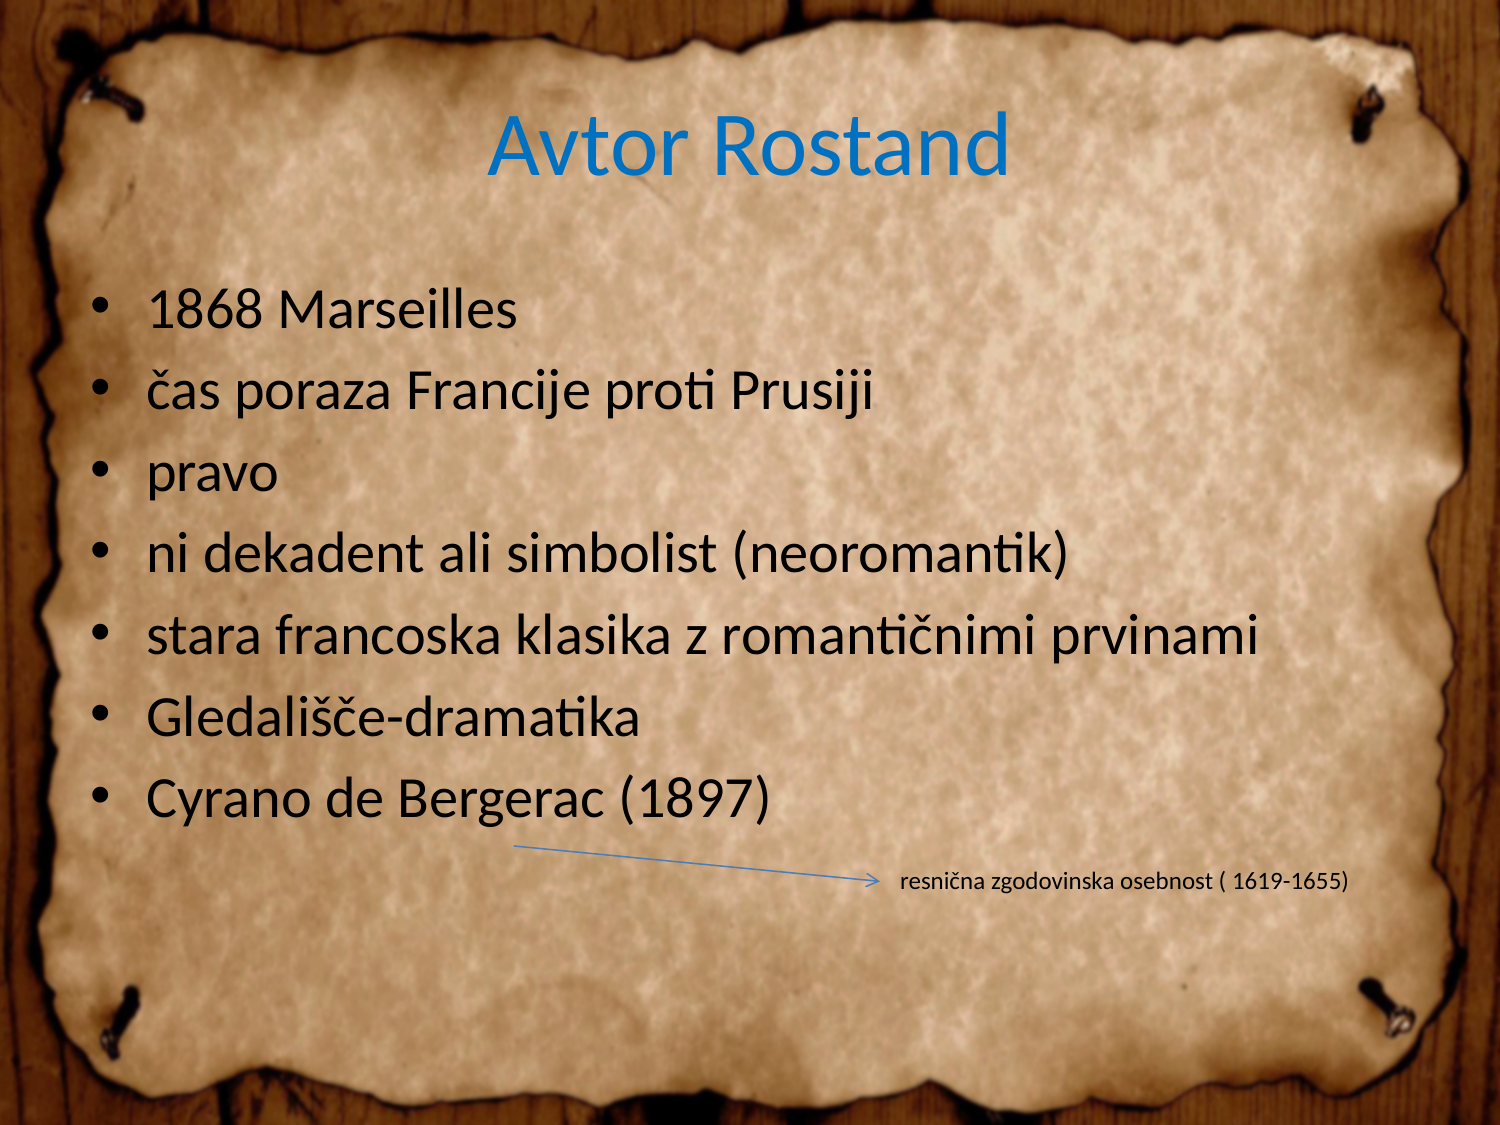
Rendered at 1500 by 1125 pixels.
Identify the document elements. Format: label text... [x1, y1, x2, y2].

picture [0, 0, 1500, 1125]
title Avtor Rostand [75, 45, 1425, 233]
list 1868 Marseilles čas poraza Francije proti Prusiji pravo ni dekadent ali simbolist (neoromantik) stara francoska klasika z romantičnimi prvinami Gledališče-dramatika Cyrano de Bergerac (1897) resnična zgodovinska osebnost ( 1619-1655) [75, 262, 1425, 1005]
